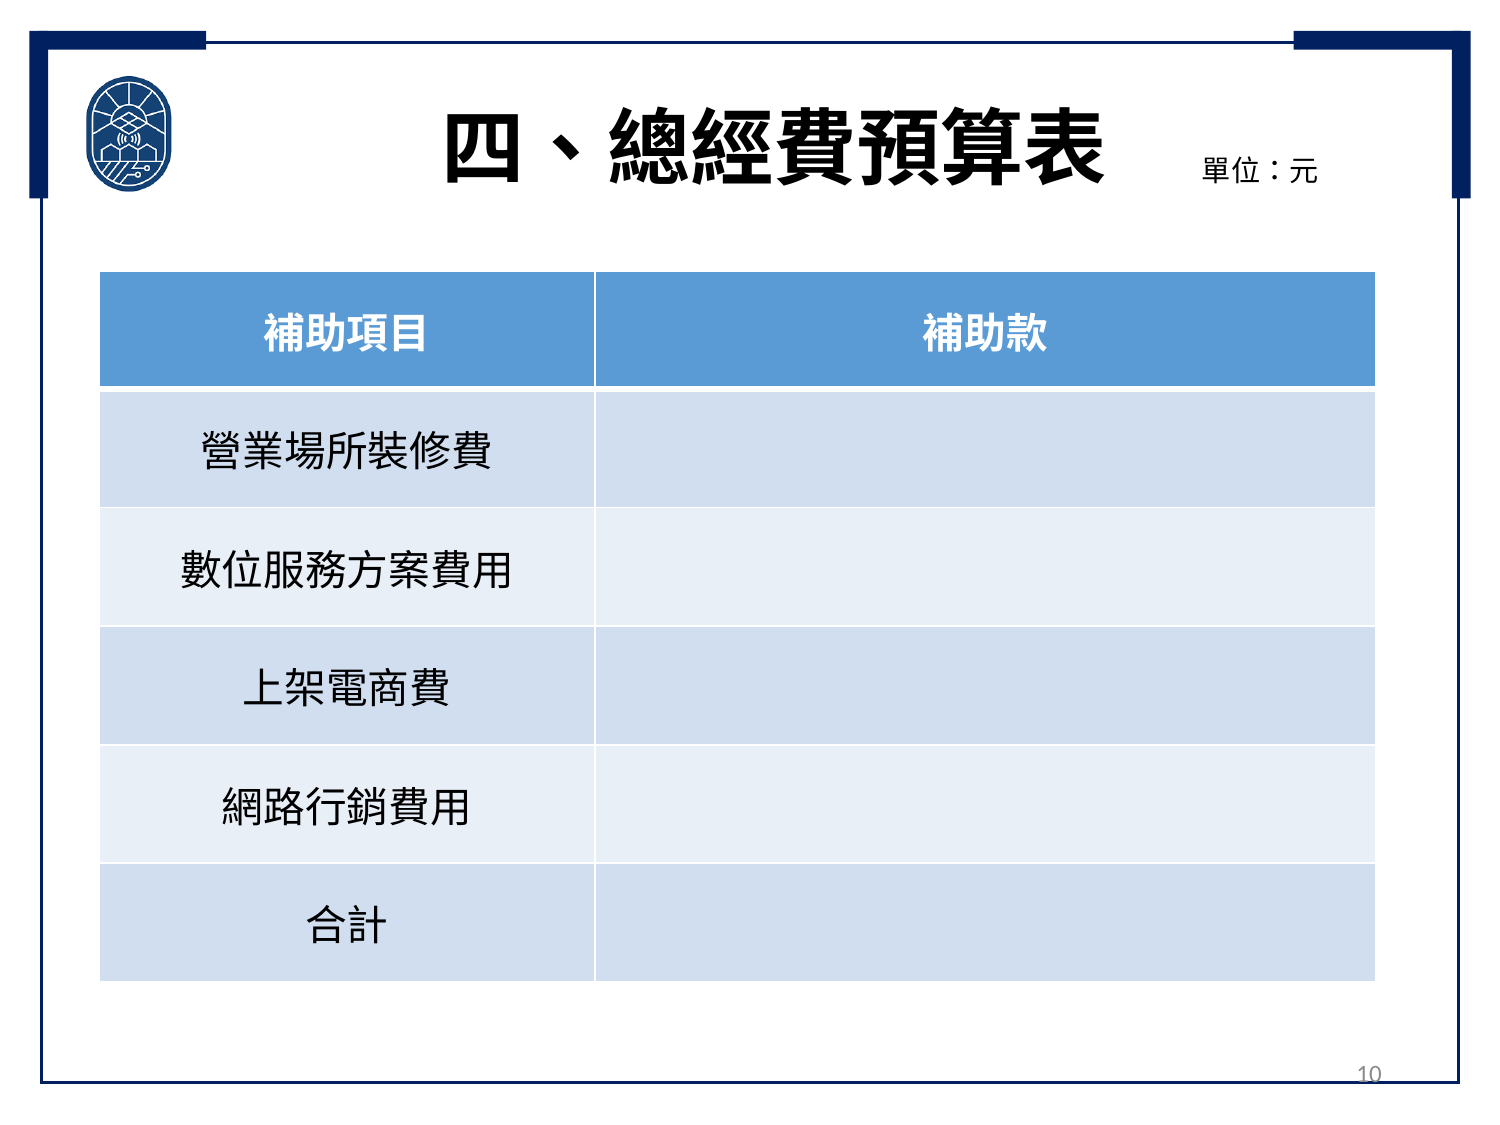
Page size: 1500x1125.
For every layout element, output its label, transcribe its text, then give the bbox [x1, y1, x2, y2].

table_header 補助項目 [100, 272, 594, 386]
table_cell 合計 [100, 864, 594, 981]
picture [50, 55, 207, 212]
table_cell 數位服務方案費用 [100, 508, 594, 625]
table_cell [596, 746, 1375, 862]
table_cell 營業場所裝修費 [100, 392, 594, 507]
table_cell [596, 508, 1375, 625]
table_cell [596, 392, 1375, 507]
table_cell 上架電商費 [100, 627, 594, 744]
slide_number <編號> [1059, 1042, 1397, 1103]
table_header 補助款 [596, 272, 1375, 386]
text_box 單位：元 [1187, 144, 1500, 195]
table_cell 網路行銷費用 [100, 746, 594, 862]
table_cell [596, 864, 1375, 981]
text_box 四、總經費預算表 [98, 69, 1449, 221]
table_cell [596, 627, 1375, 744]
